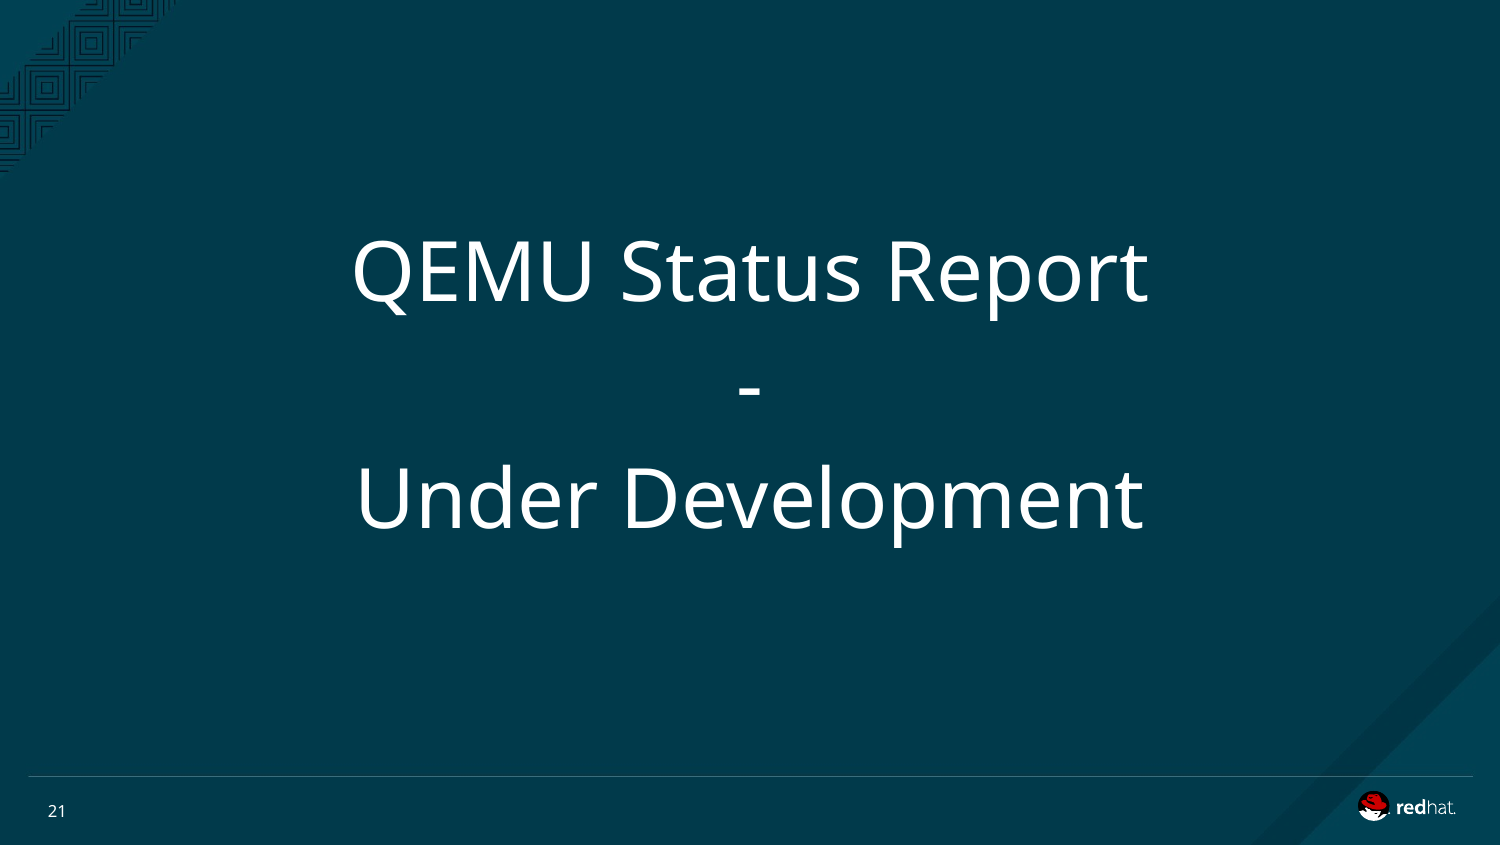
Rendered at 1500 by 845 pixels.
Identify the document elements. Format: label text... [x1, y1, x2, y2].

title QEMU Status Report - Under Development [112, 0, 1388, 766]
picture [99, 38, 103, 49]
